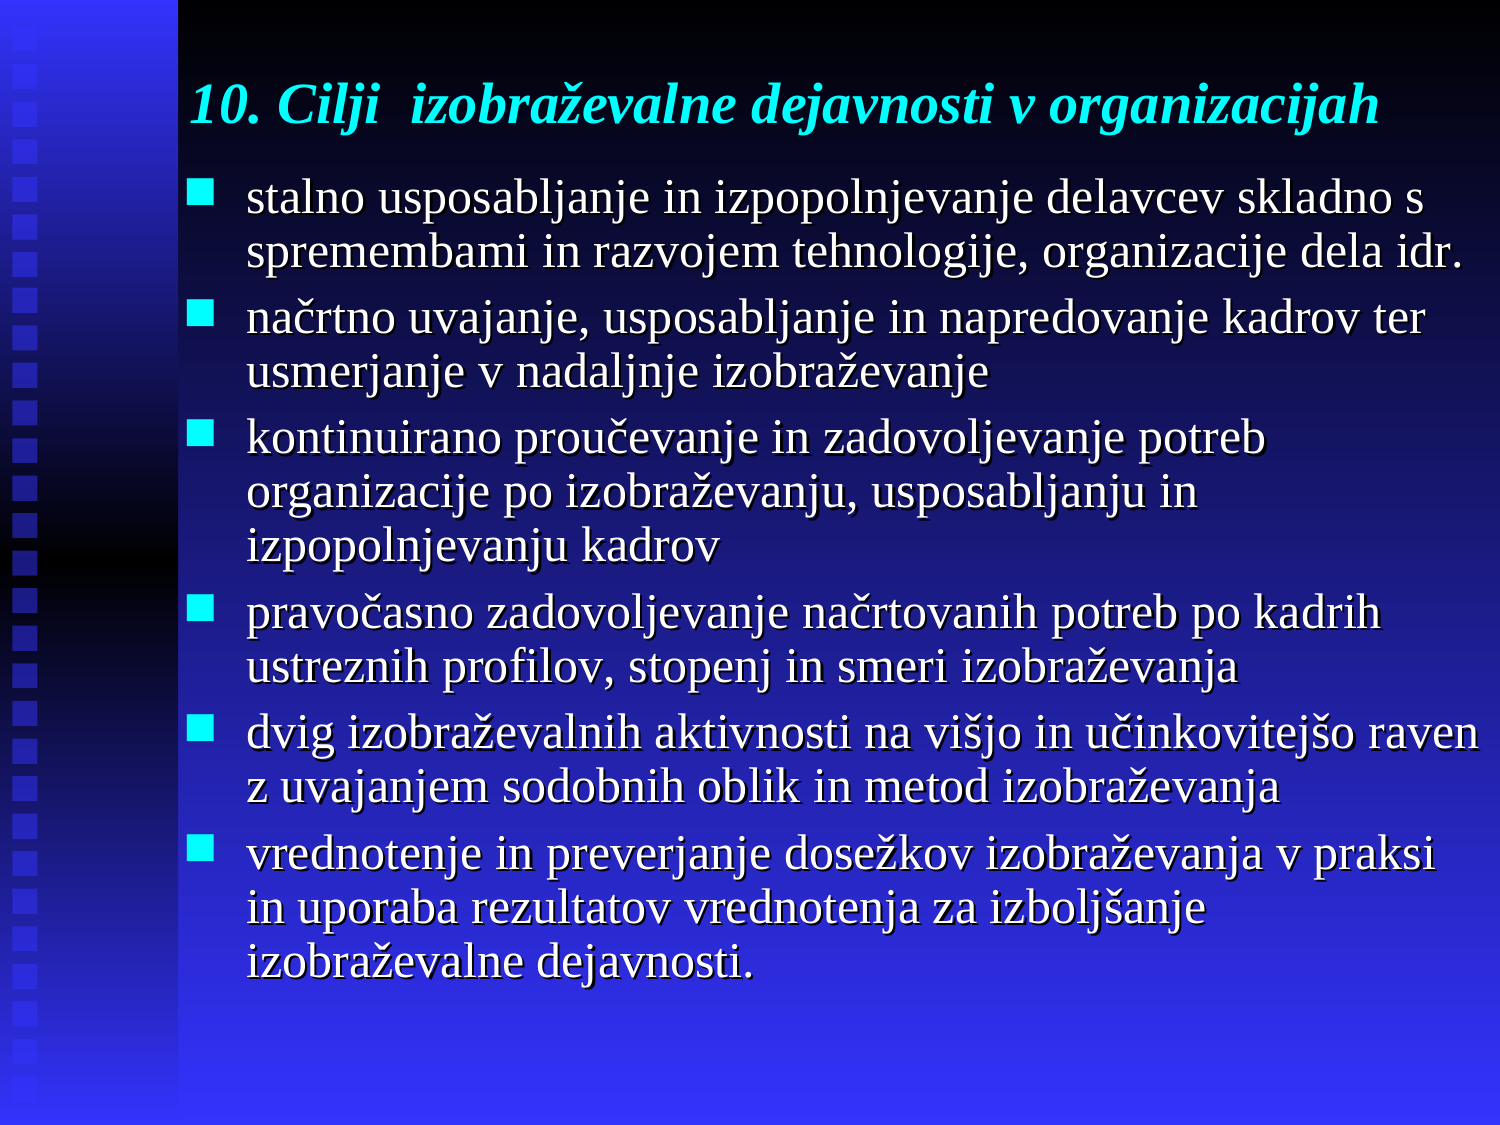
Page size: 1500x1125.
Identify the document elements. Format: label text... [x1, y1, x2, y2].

list stalno usposabljanje in izpopolnjevanje delavcev skladno s spremembami in razvojem tehnologije, organizacije dela idr. načrtno uvajanje, usposabljanje in napredovanje kadrov ter usmerjanje v nadaljnje izobraževanje kontinuirano proučevanje in zadovoljevanje potreb organizacije po izobraževanju, usposabljanju in izpopolnjevanju kadrov pravočasno zadovoljevanje načrtovanih potreb po kadrih ustreznih profilov, stopenj in smeri izobraževanja dvig izobraževalnih aktivnosti na višjo in učinkovitejšo raven z uvajanjem sodobnih oblik in metod izobraževanja vrednotenje in preverjanje dosežkov izobraževanja v praksi in uporaba rezultatov vrednotenja za izboljšanje izobraževalne dejavnosti. [174, 162, 1500, 1063]
title 10. Cilji izobraževalne dejavnosti v organizacijah [174, 37, 1450, 162]
